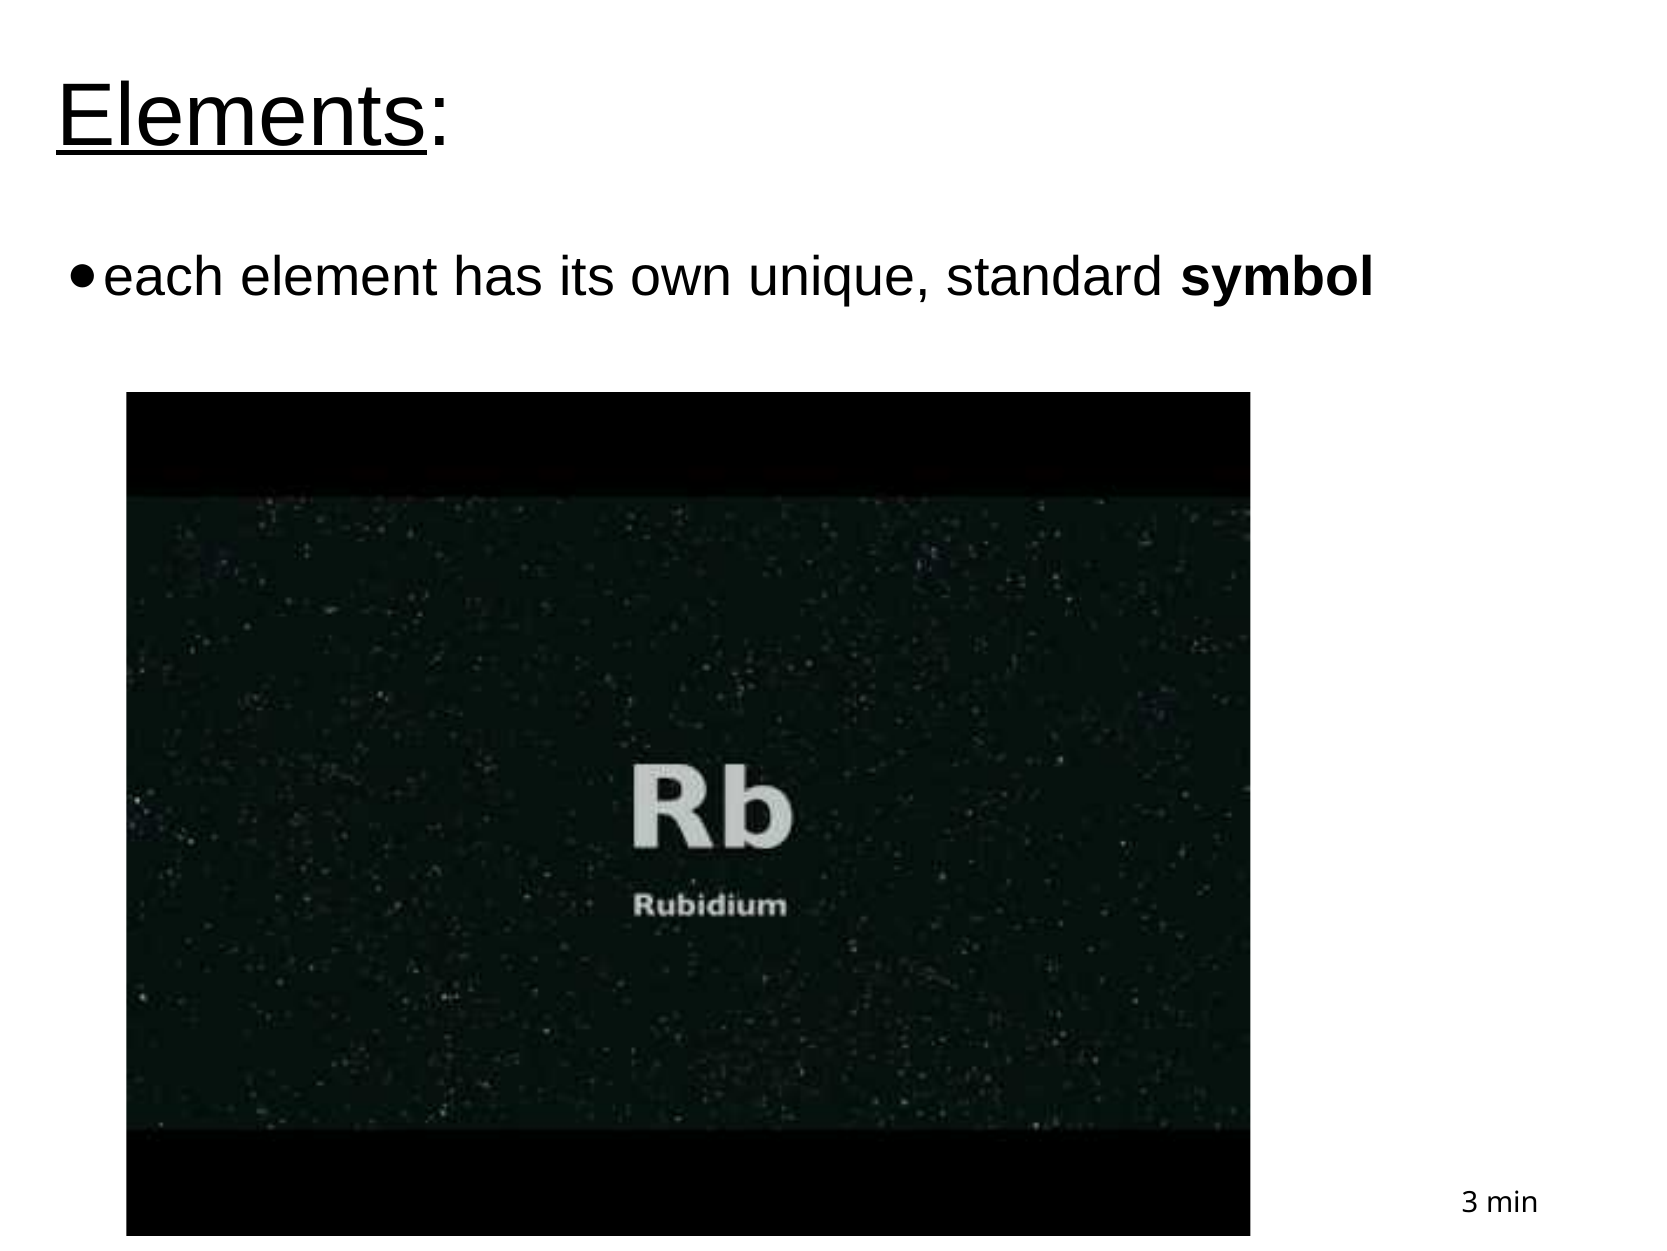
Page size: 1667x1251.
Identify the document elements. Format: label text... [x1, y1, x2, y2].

title Elements: [50, 50, 1630, 213]
text_box 3 min [1446, 1168, 1644, 1236]
text_box [126, 392, 1251, 1236]
list each element has its own unique, standard symbol [35, 166, 1596, 421]
